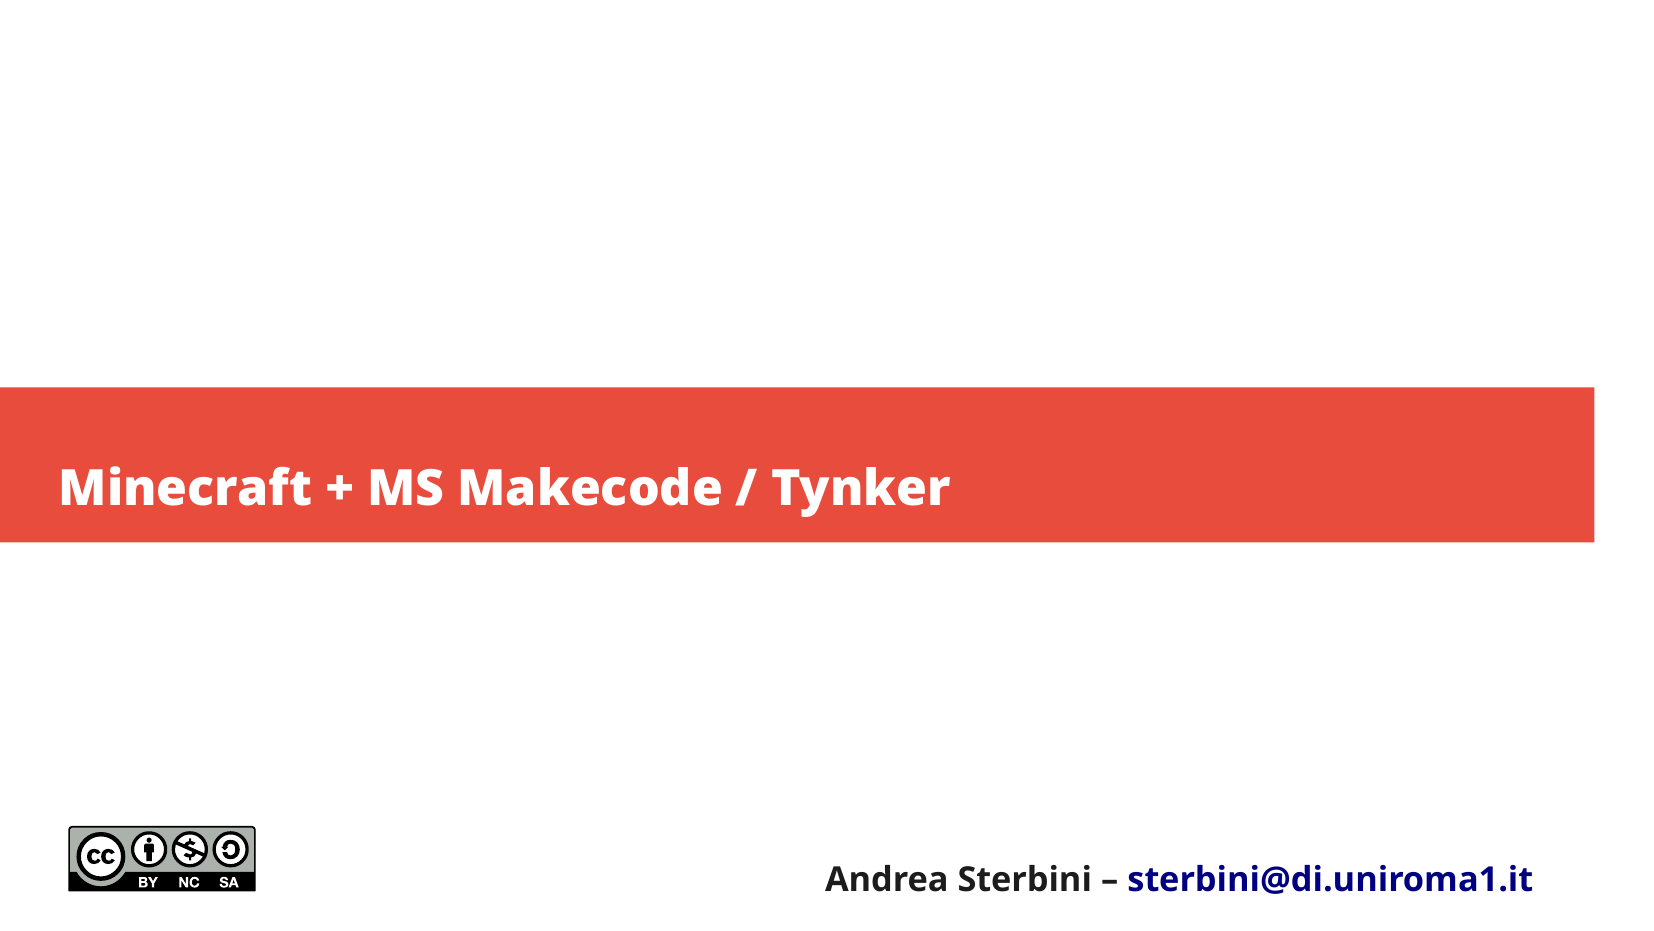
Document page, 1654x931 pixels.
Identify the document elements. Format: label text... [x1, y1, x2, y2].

subtitle Andrea Sterbini – sterbini@di.uniroma1.it [88, 575, 1595, 886]
title Minecraft + MS Makecode / Tynker [59, 409, 1595, 521]
picture [68, 825, 256, 892]
